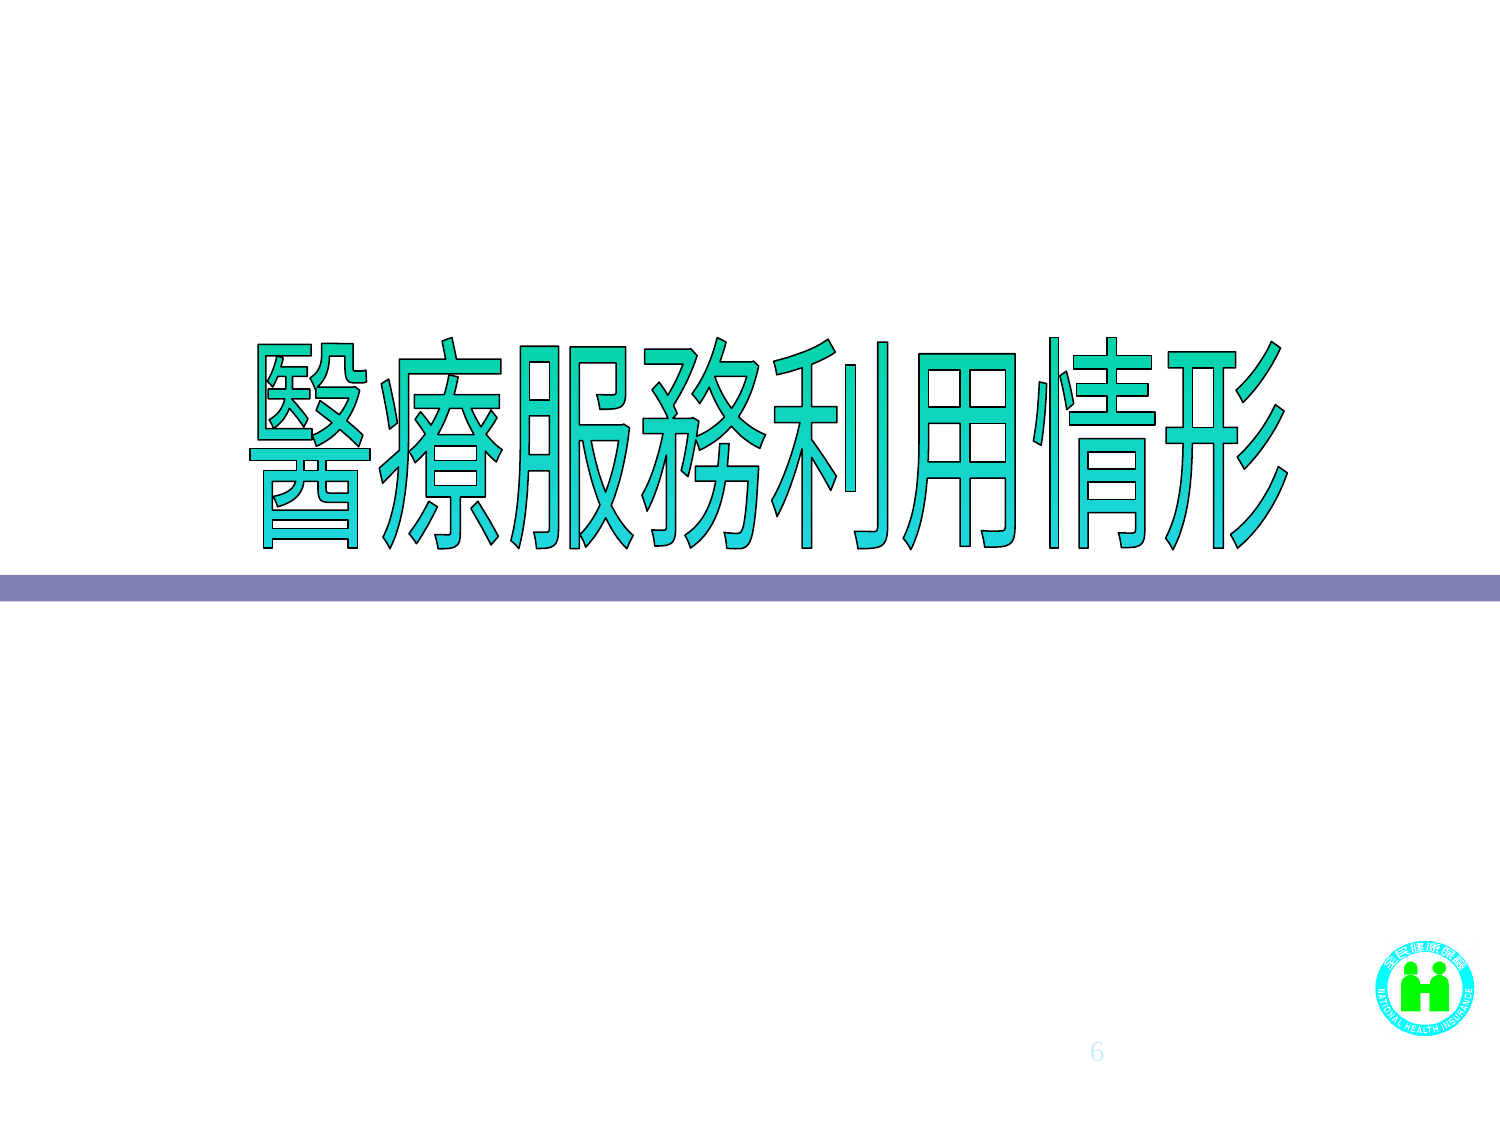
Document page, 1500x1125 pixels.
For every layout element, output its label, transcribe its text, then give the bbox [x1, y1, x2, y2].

text_box 醫療服務利用情形 [1235, 341, 1281, 403]
text_box 醫療服務利用情形 [470, 501, 499, 545]
text_box 醫療服務利用情形 [1079, 438, 1145, 549]
text_box 醫療服務利用情形 [1033, 381, 1047, 446]
text_box 醫療服務利用情形 [771, 339, 837, 549]
text_box 醫療服務利用情形 [570, 346, 634, 549]
text_box 醫療服務利用情形 [1049, 337, 1074, 549]
text_box 醫療服務利用情形 [1237, 404, 1285, 470]
text_box 醫療服務利用情形 [845, 365, 856, 492]
text_box 醫療服務利用情形 [258, 343, 367, 447]
text_box [1074, 1025, 1388, 1101]
text_box 醫療服務利用情形 [510, 346, 559, 549]
text_box 醫療服務利用情形 [1230, 466, 1288, 549]
text_box 醫療服務利用情形 [1069, 337, 1156, 426]
text_box 醫療服務利用情形 [249, 448, 370, 549]
text_box 醫療服務利用情形 [379, 337, 503, 549]
text_box 醫療服務利用情形 [408, 501, 438, 544]
text_box 醫療服務利用情形 [684, 443, 759, 549]
text_box 醫療服務利用情形 [641, 337, 766, 547]
text_box 醫療服務利用情形 [903, 353, 1016, 550]
text_box 醫療服務利用情形 [1165, 351, 1238, 550]
text_box 醫療服務利用情形 [854, 342, 888, 549]
text_box 醫療服務利用情形 [381, 379, 398, 430]
